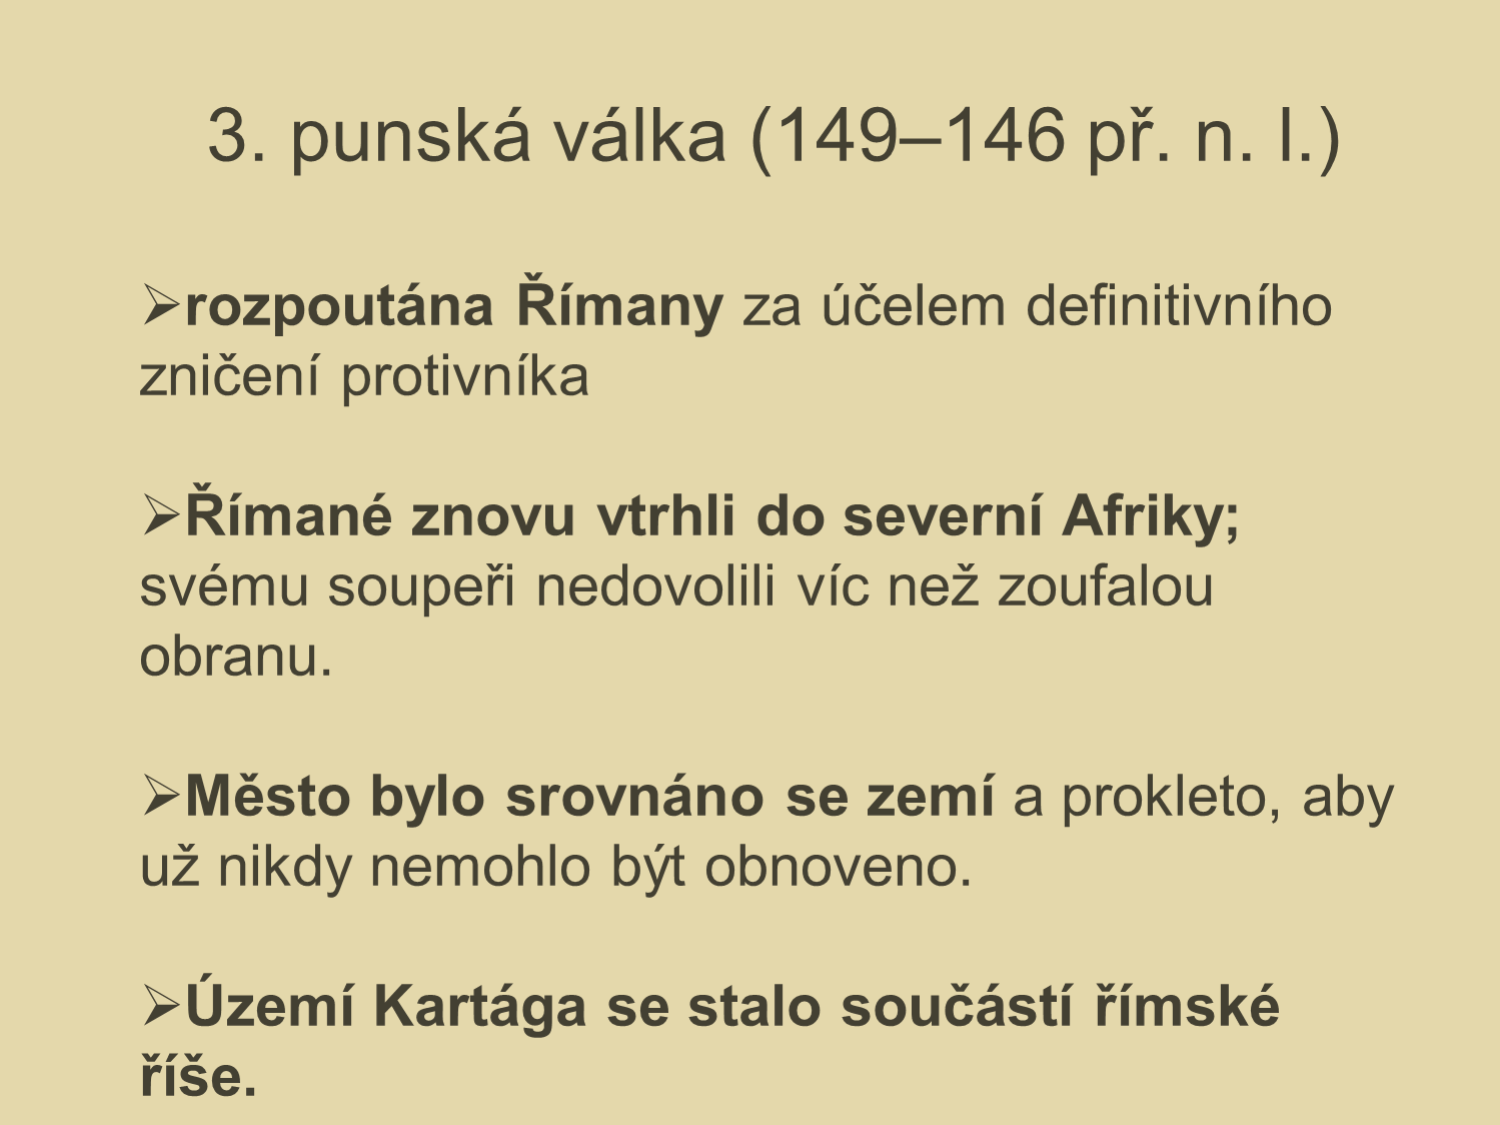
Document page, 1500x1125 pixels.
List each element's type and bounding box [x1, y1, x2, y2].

picture [103, 65, 1447, 1125]
